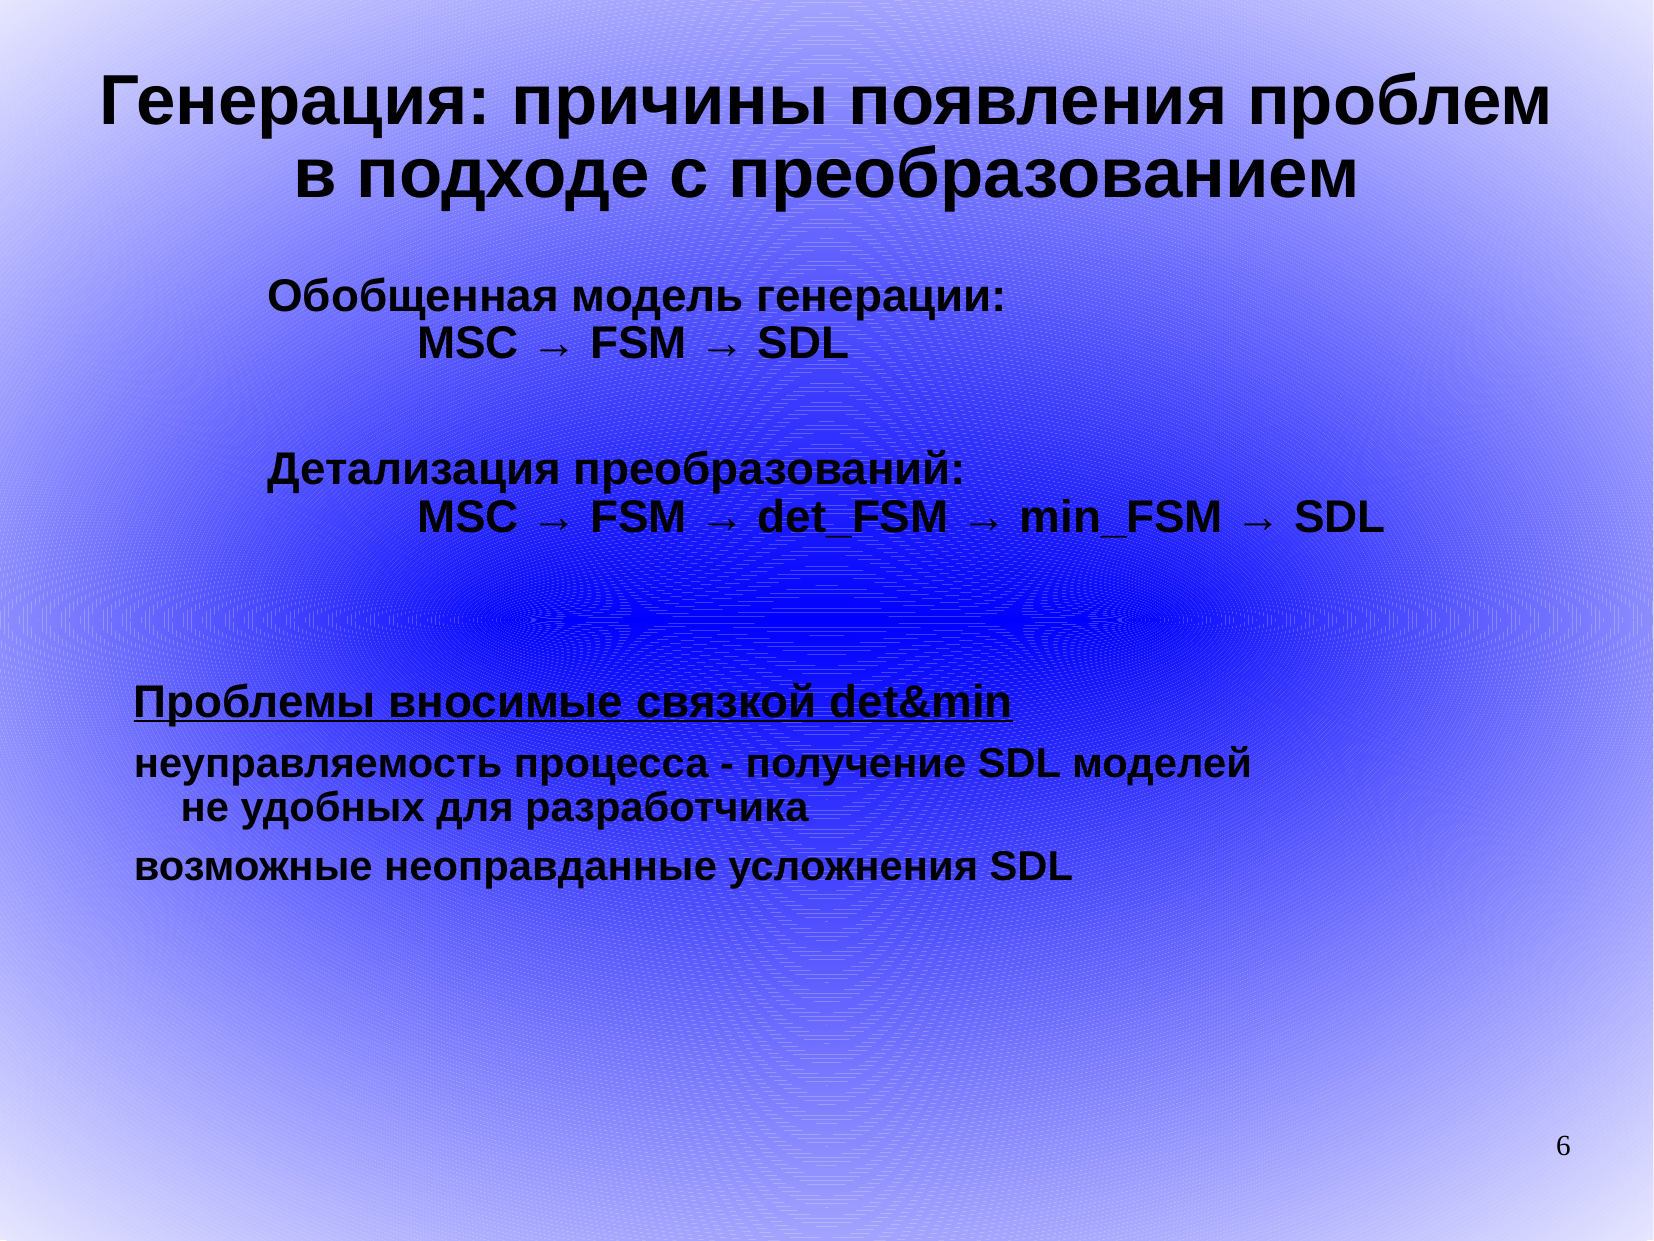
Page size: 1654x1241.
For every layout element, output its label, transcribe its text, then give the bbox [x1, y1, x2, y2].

text_box Генерация: причины появления проблем в подходе с преобразованием [73, 57, 1580, 220]
text_box Проблемы вносимые связкой det&min неуправляемость процесса - получение SDL моделей не удобных для разработчика возможные неоправданные усложнения SDL [59, 679, 1359, 946]
text_box Обобщенная модель генерации: MSC → FSM → SDL Детализация преобразований: MSC → FSM → det_FSM → min_FSM → SDL [252, 265, 1402, 550]
